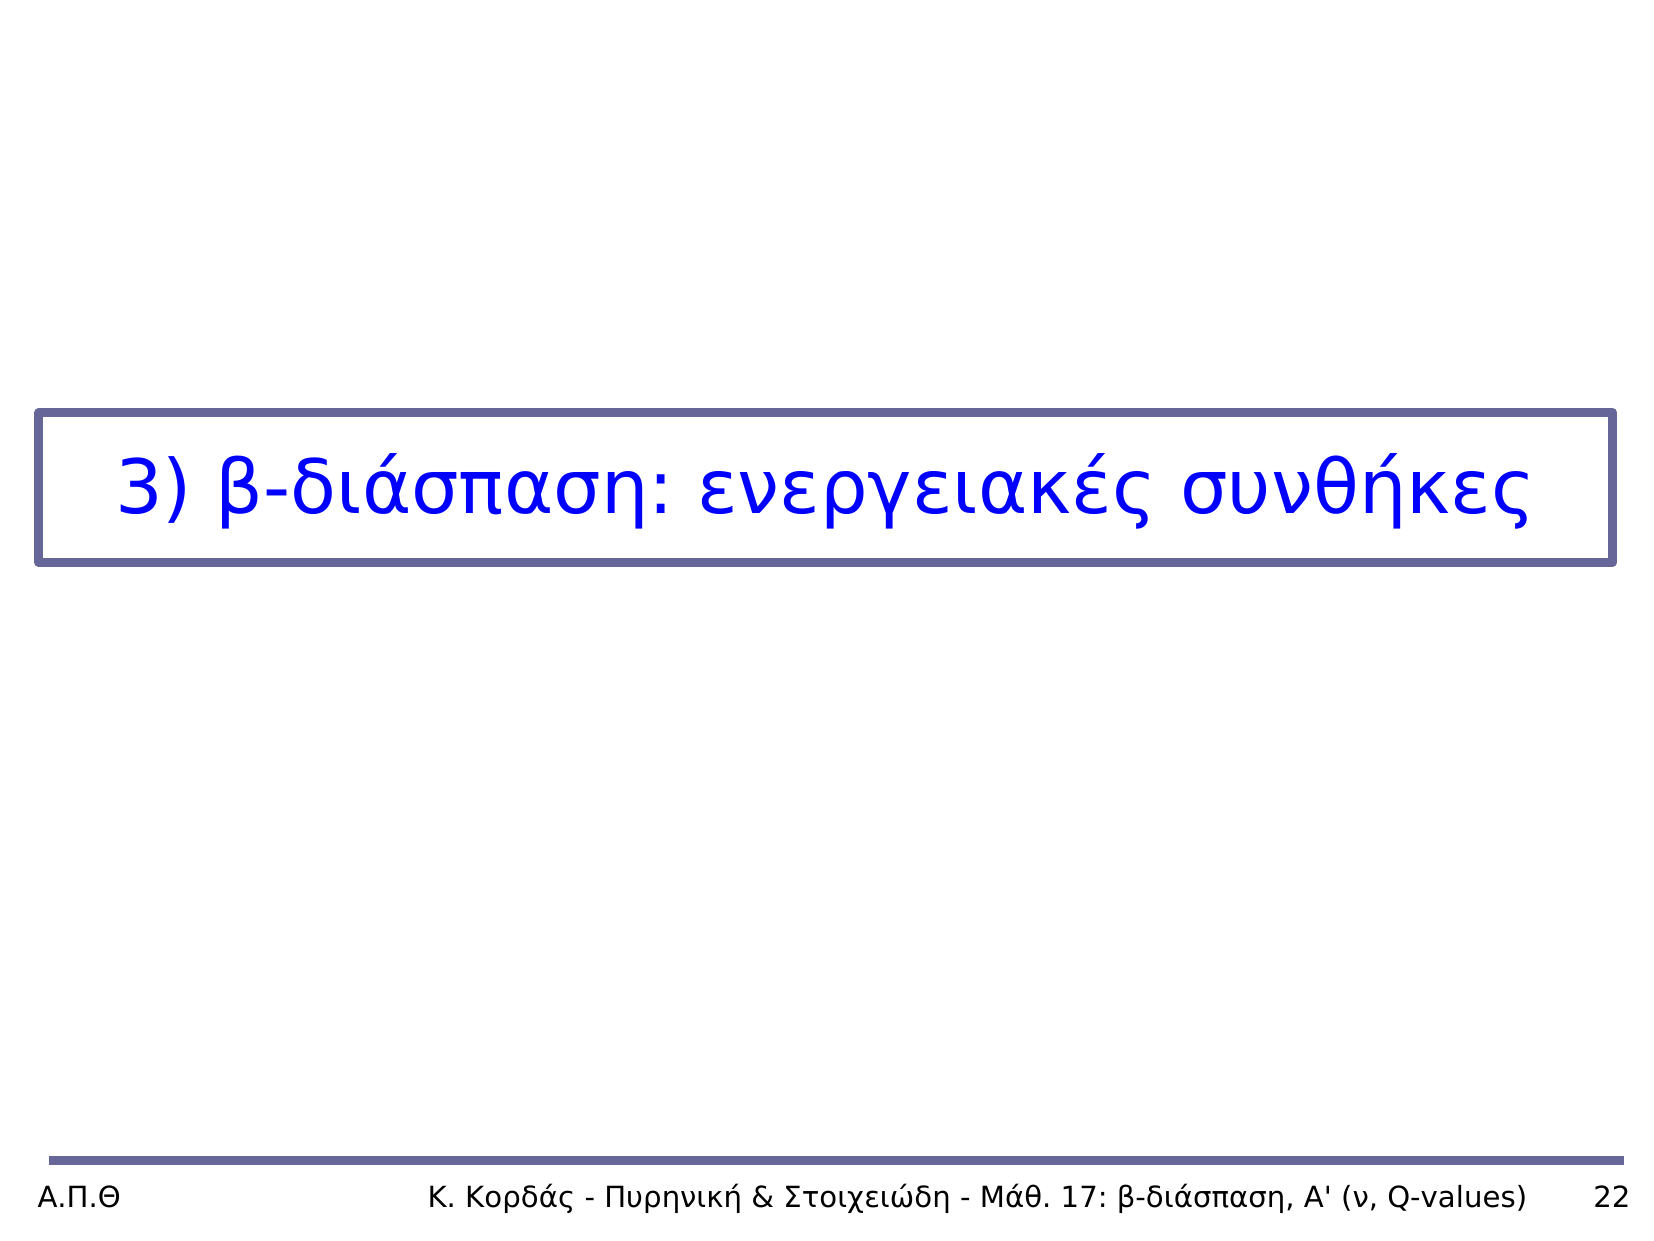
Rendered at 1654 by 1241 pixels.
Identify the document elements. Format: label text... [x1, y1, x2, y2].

title 3) β-διάσπαση: ενεργειακές συνθήκες [38, 412, 1613, 563]
